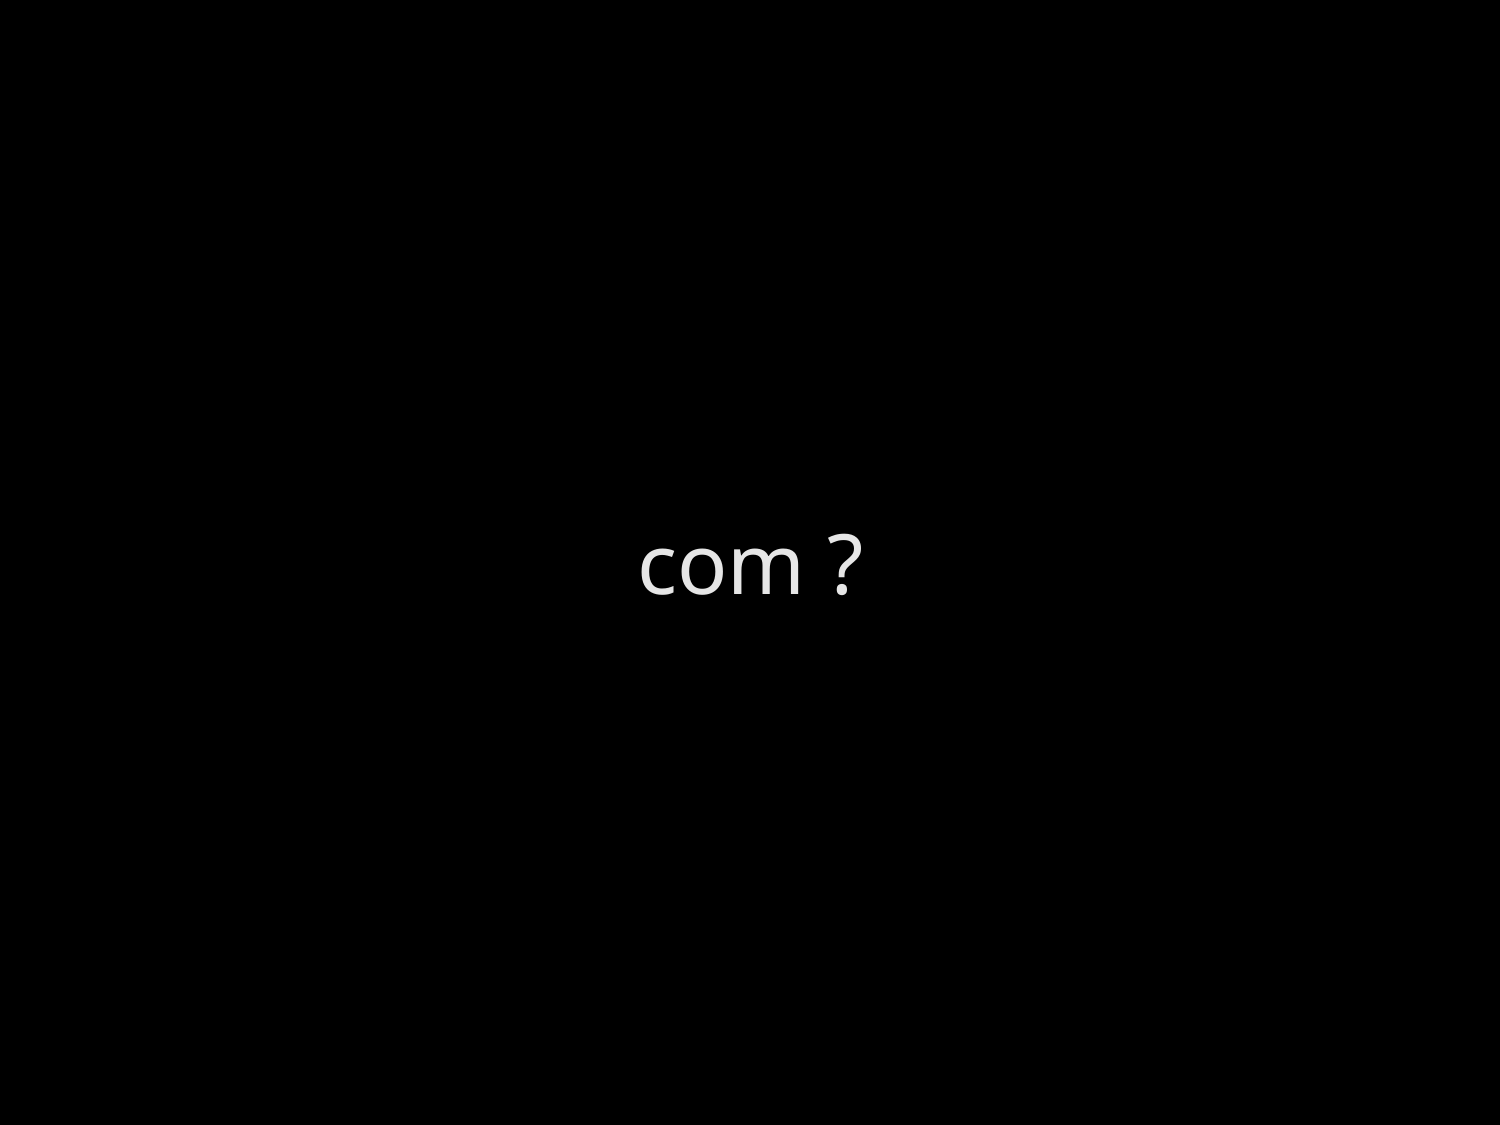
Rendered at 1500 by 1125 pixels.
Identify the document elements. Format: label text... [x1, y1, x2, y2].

title com ? [110, 468, 1392, 657]
